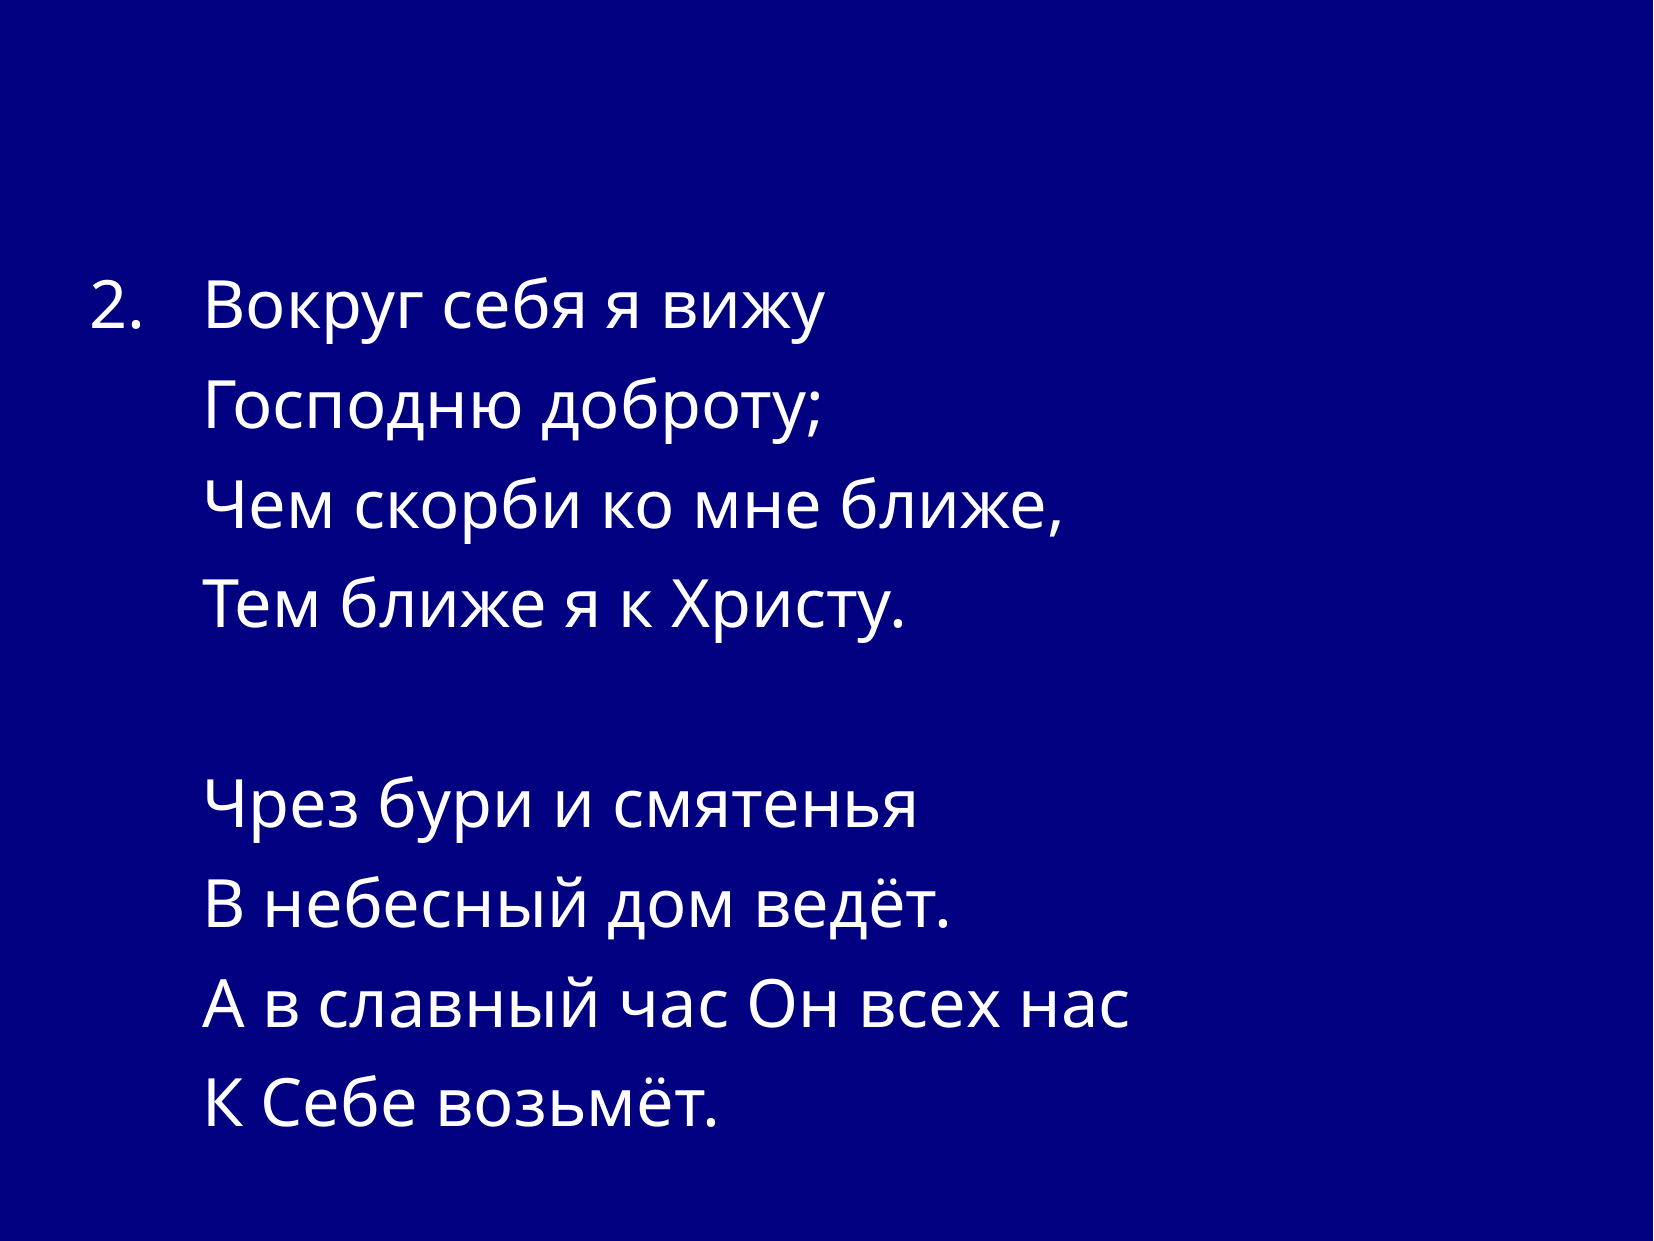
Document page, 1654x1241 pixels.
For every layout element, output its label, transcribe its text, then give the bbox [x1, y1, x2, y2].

text_box 2. Вокруг себя я вижу Господню доброту; Чем скорби ко мне ближе, Тем ближе я к Христу. Чрез бури и смятенья В небесный дом ведёт. А в славный час Он всех нас К Себе возьмёт. [75, 150, 1576, 1163]
